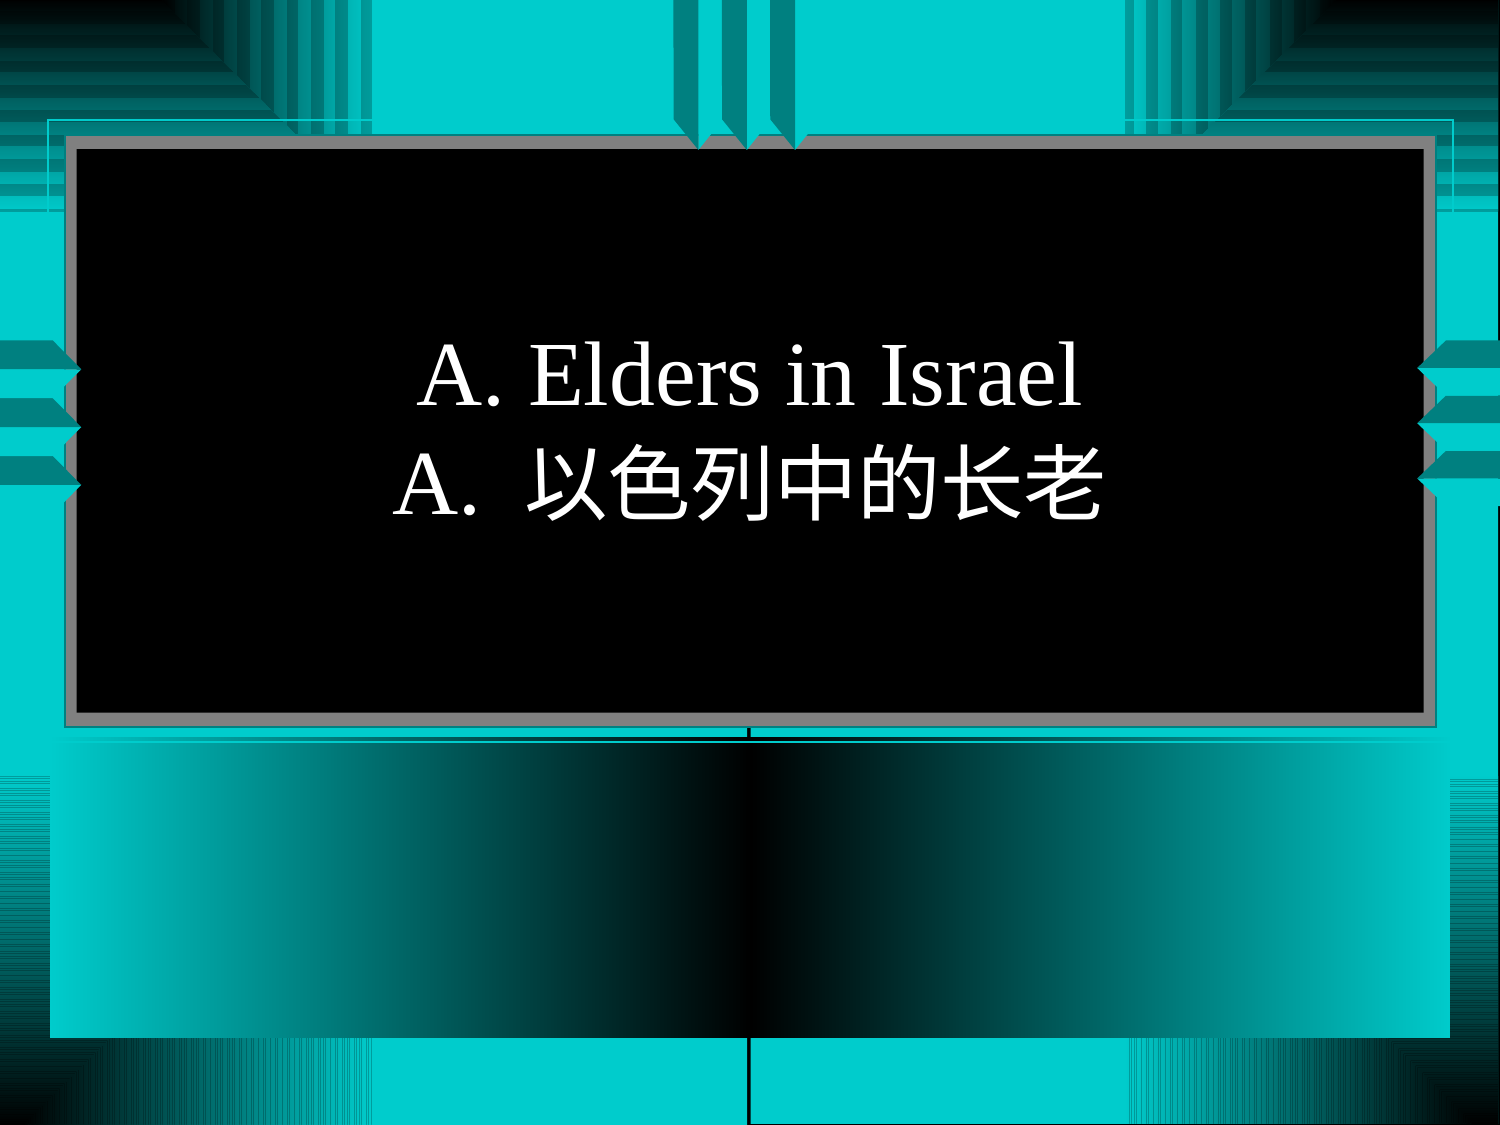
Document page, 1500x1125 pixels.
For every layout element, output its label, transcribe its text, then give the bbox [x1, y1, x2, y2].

title A. Elders in Israel A. 以色列中的长老 [112, 316, 1388, 547]
